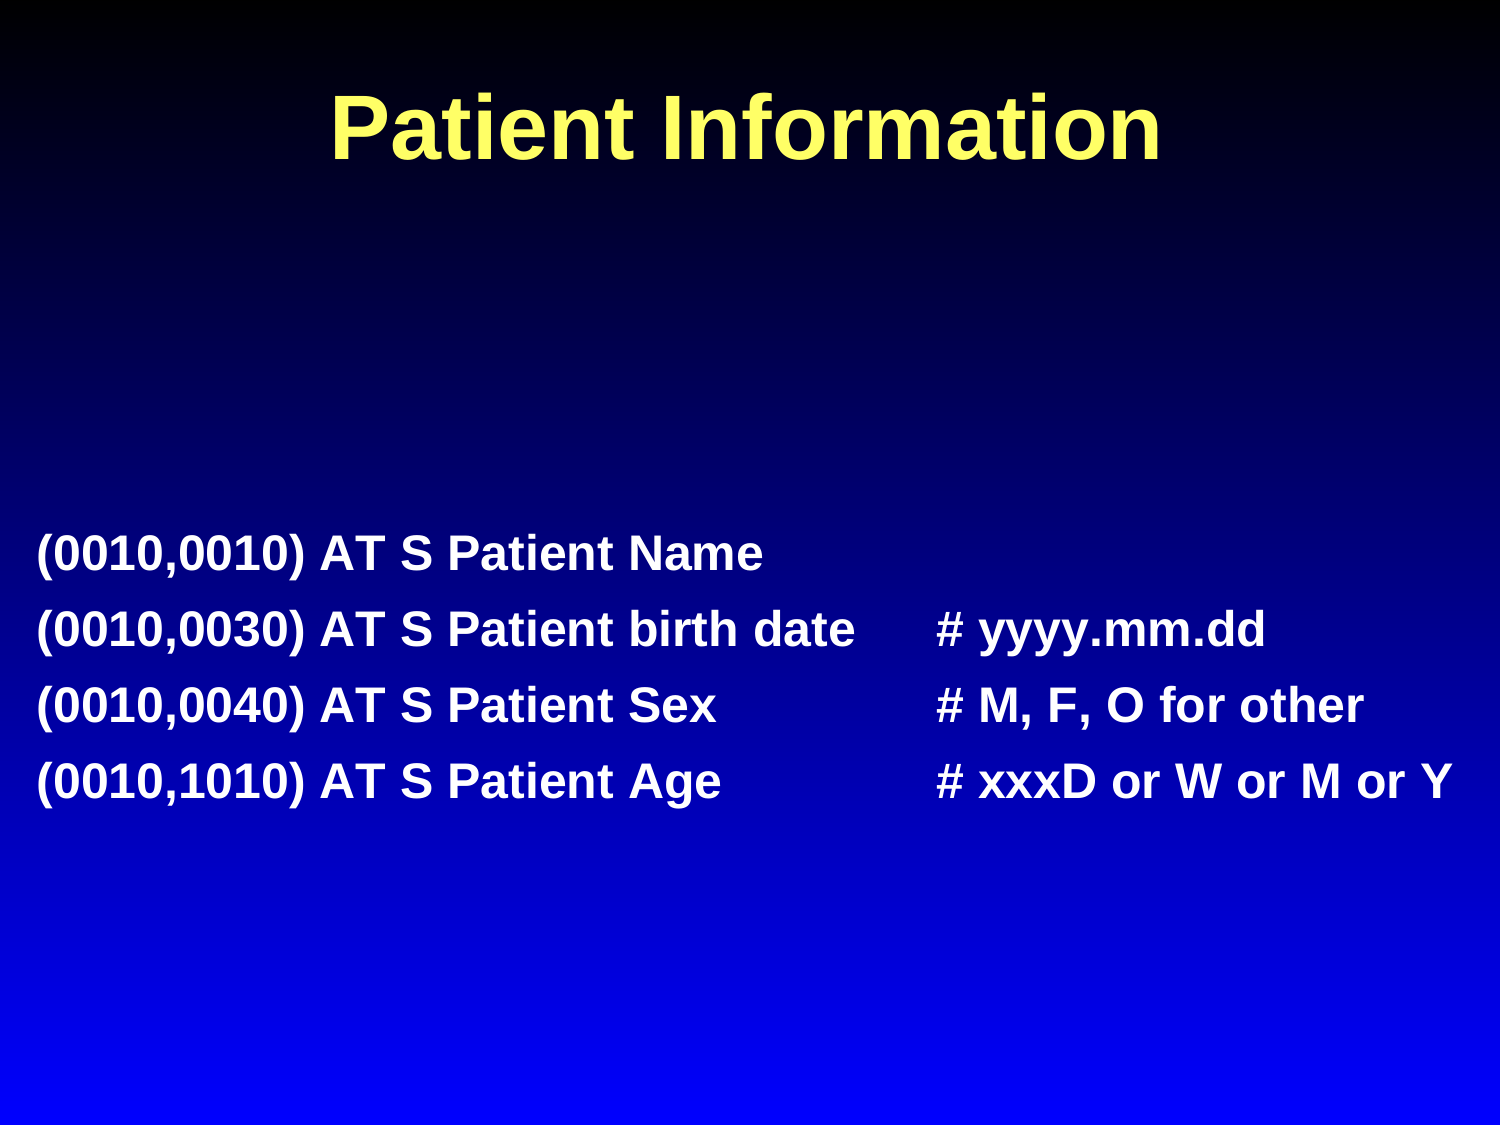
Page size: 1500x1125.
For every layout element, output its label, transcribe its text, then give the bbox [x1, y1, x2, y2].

title Patient Information [109, 14, 1385, 242]
subtitle (0010,0010) AT S Patient Name (0010,0030) AT S Patient birth date # yyyy.mm.dd (0010,0040) AT S Patient Sex # M, F, O for other (0010,1010) AT S Patient Age # xxxD or W or M or Y [36, 312, 1458, 1022]
